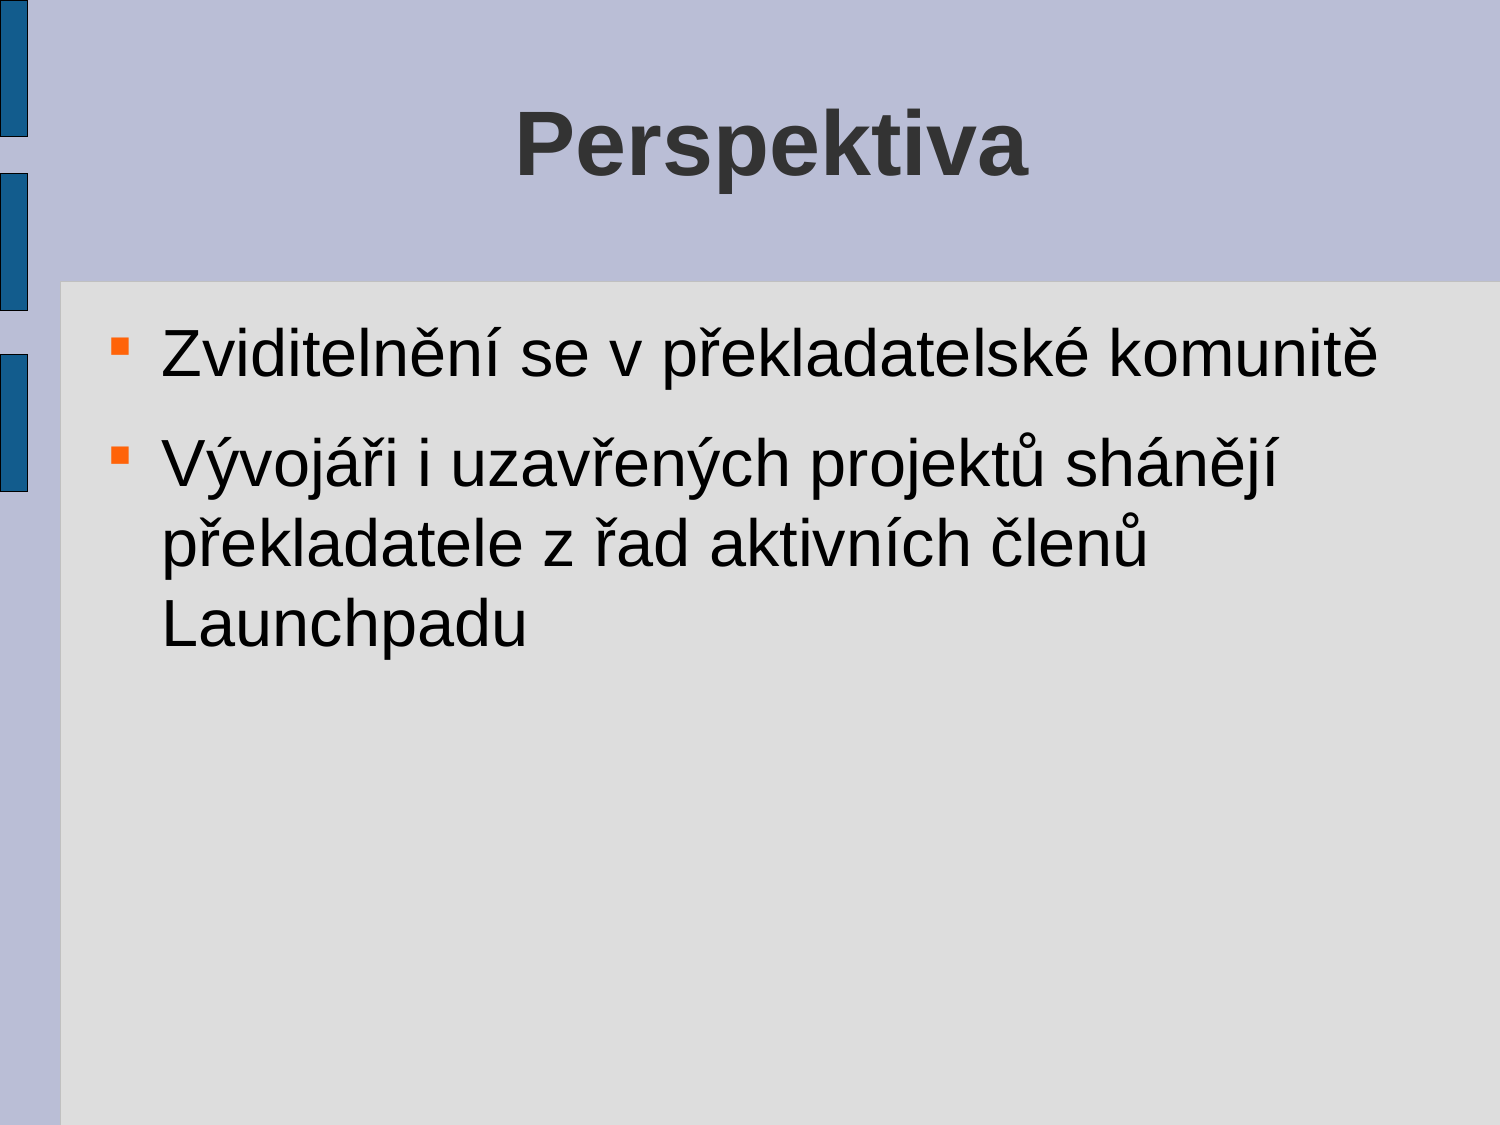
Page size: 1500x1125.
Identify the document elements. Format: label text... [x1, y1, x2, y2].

title Perspektiva [75, 45, 1426, 233]
list Zviditelnění se v překladatelské komunitě Vývojáři i uzavřených projektů shánějí překladatele z řad aktivních členů Launchpadu [76, 302, 1427, 1046]
